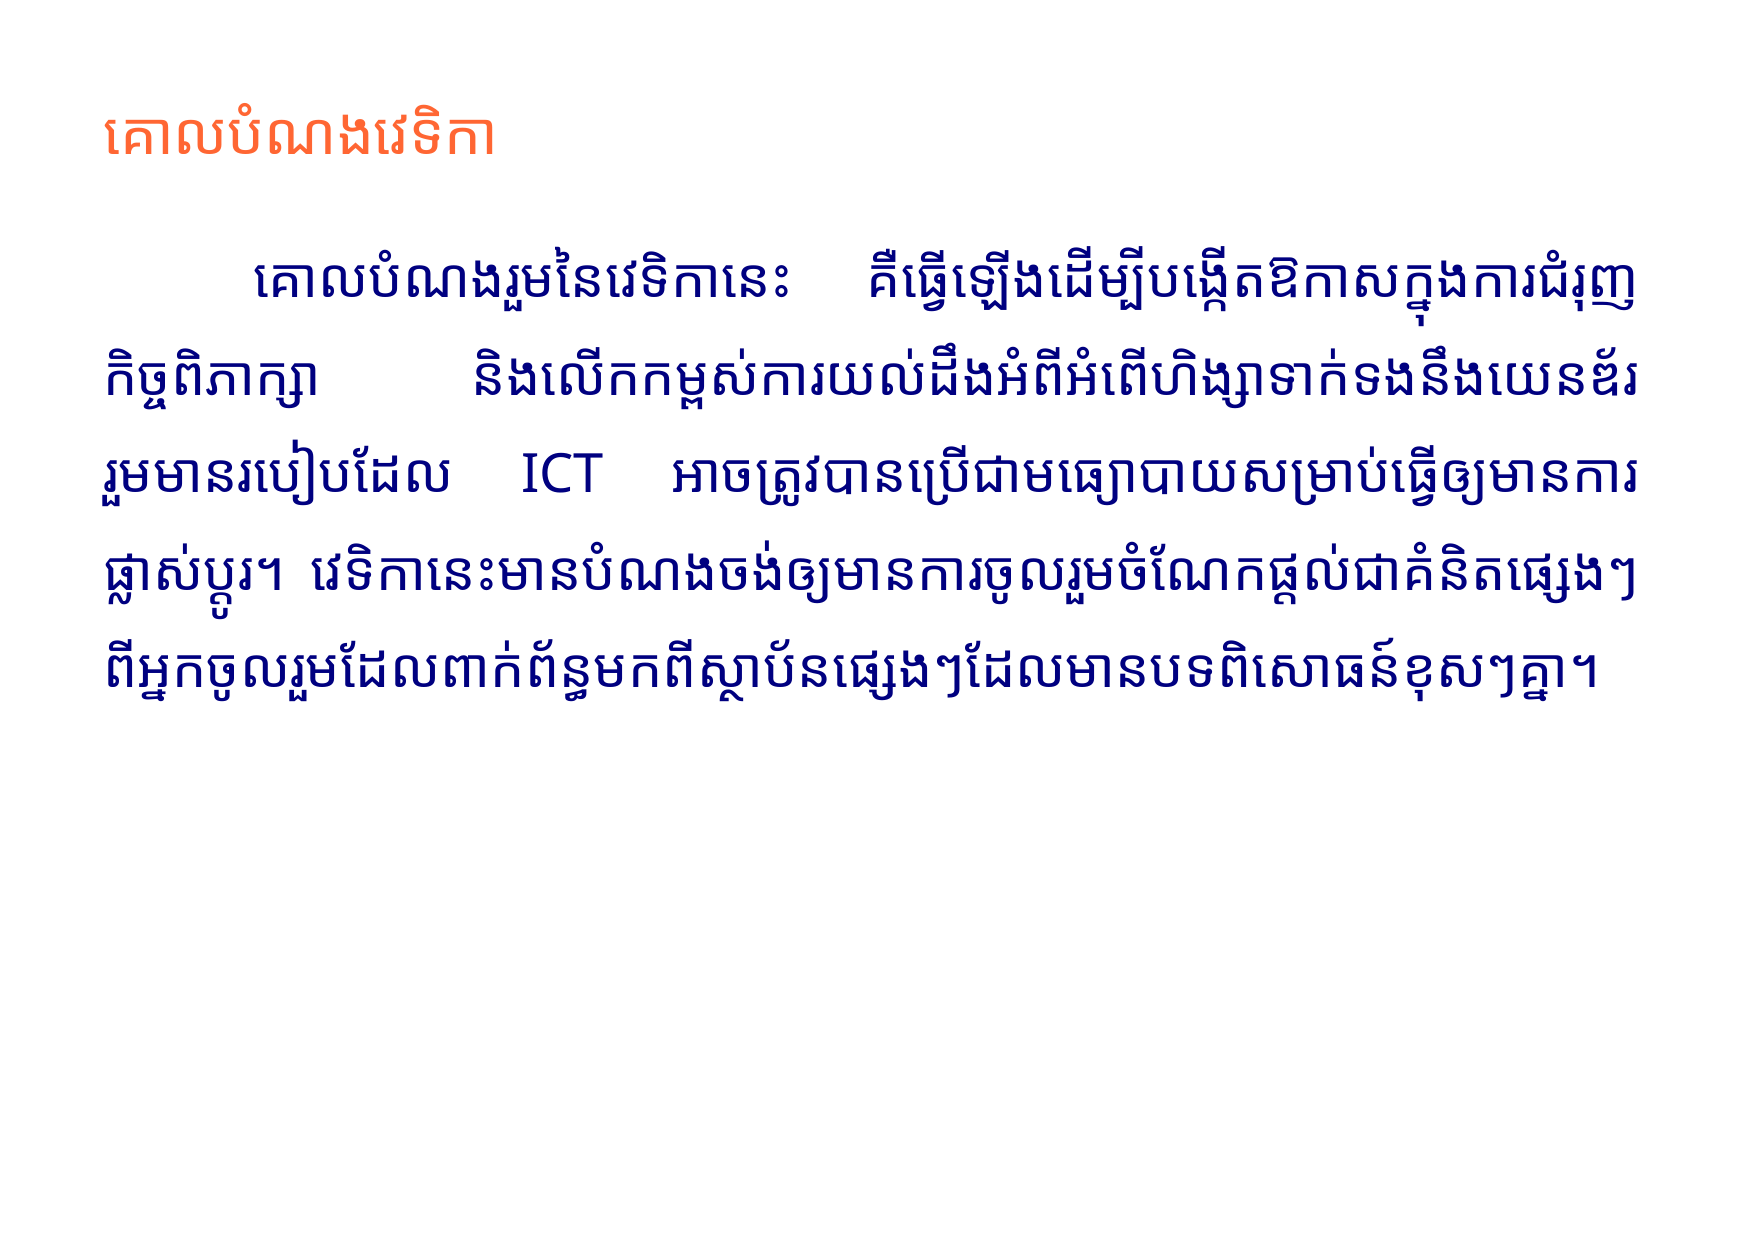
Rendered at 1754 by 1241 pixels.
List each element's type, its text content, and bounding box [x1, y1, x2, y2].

text_box គោលបំណង​វេទិកា គោលបំណង​រួម​នៃ​វេទិកា​នេះ​ គឺ​ធ្វើ​ឡើង​ដើម្បី​បង្កើត​ឱកាស​​​ក្នុង​ការ​​ជំរុញ​​​កិច្ច​ពិភាក្សា និង​​លើក​កម្ពស់​ការ​​យល់ដឹង​អំពី​​អំពើ​ហិង្សា​ទាក់​ទង​នឹង​យេនឌ័រ រួមមាន​​របៀប​​ដែល ICT អាច​ត្រូវ​បាន​ប្រើ​ជា​​មធ្យោបាយ​​សម្រាប់​​​​ធ្វើ​ឲ្យ​មាន​ការ​ផ្លាស់ប្ដូរ។ វេទិកា​នេះ​មាន​បំណង​​ចង់​ឲ្យ​មាន​ការ​ចូលរួម​ចំណែក​​​​ផ្ដល់​​ជា​គំនិត​ផ្សេងៗពី​​អ្នក​ចូលរួម​​ដែល​ពាក់ព័ន្ធ​មក​ពី​ស្ថាប័ន​ផ្សេងៗ​​ដែល​មាន​បទ​ពិសោធន៍​ខុស​ៗ​គ្នា។ [88, 88, 1654, 1093]
